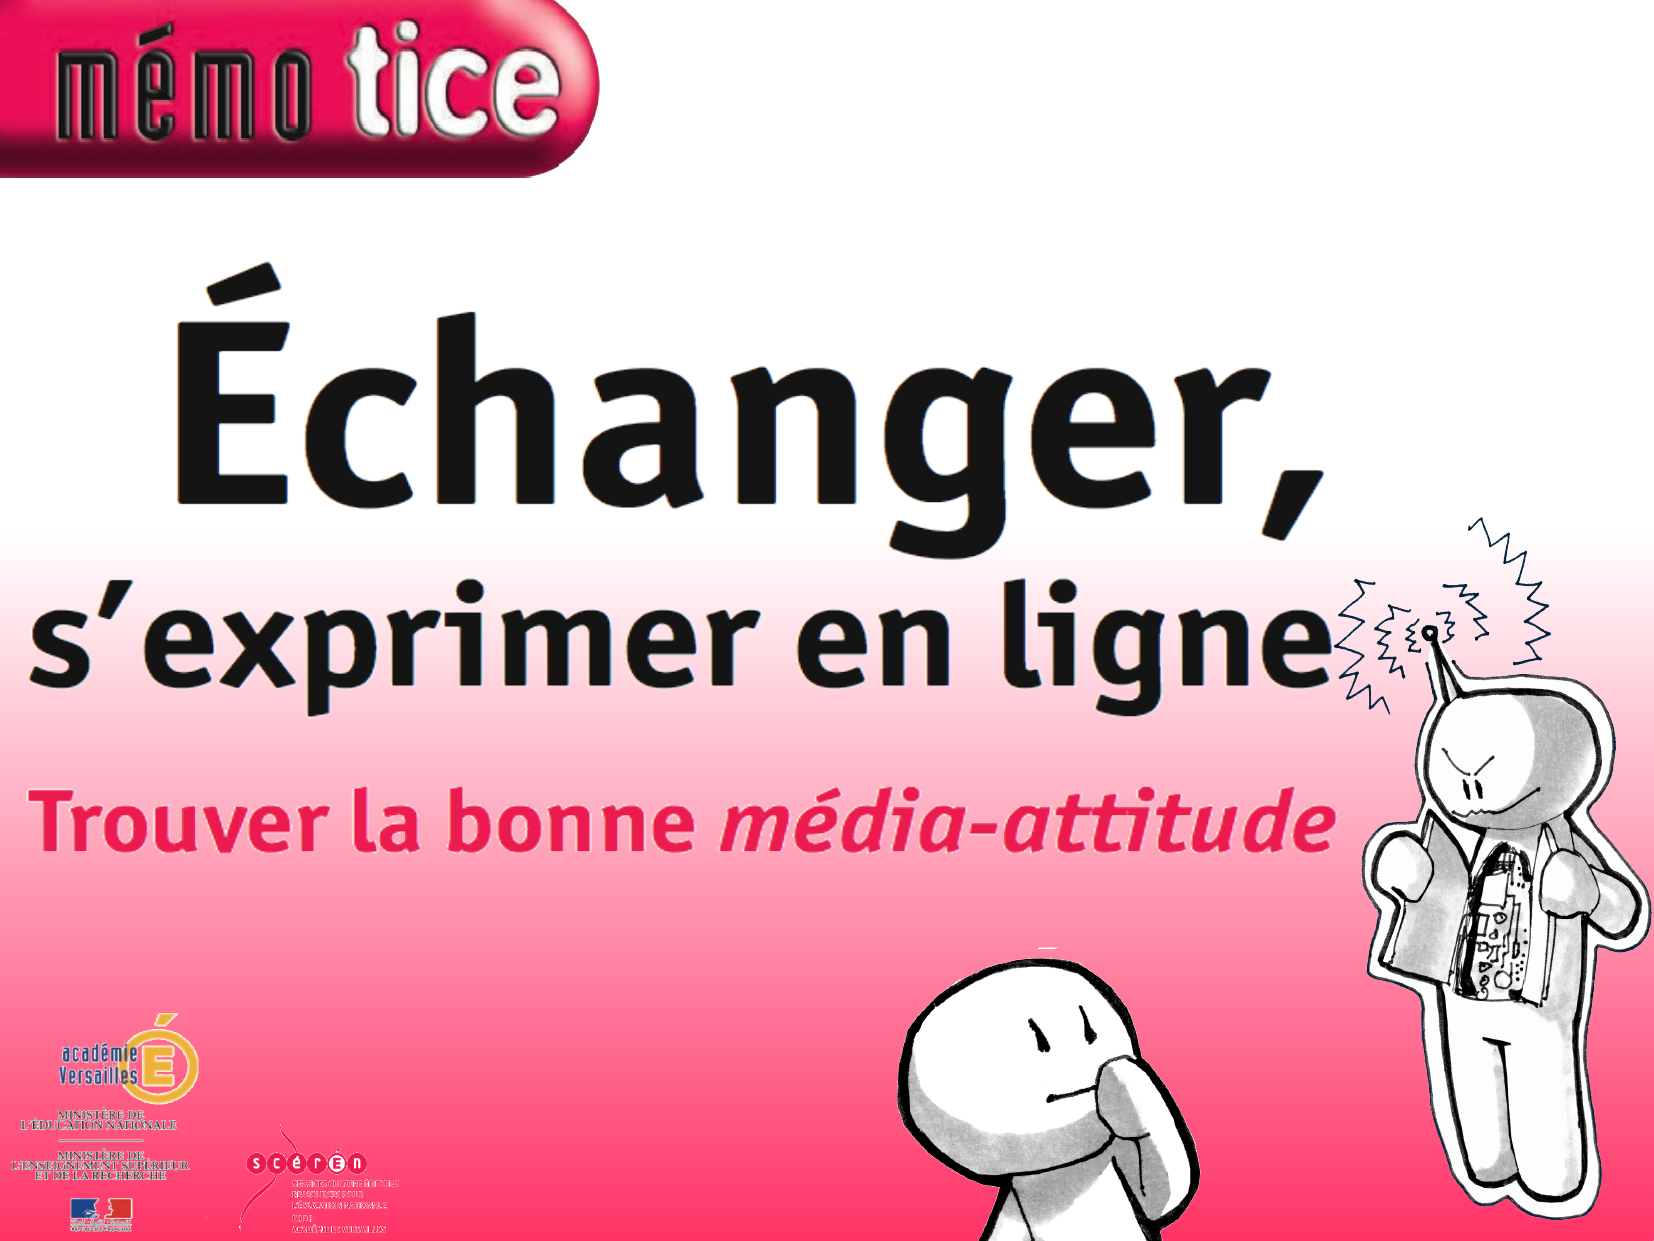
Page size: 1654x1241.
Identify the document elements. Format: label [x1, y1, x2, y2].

picture [0, 1003, 414, 1241]
picture [0, 0, 621, 178]
text_box [0, 531, 1269, 1241]
picture [11, 242, 1654, 1241]
picture [885, 944, 1211, 1241]
